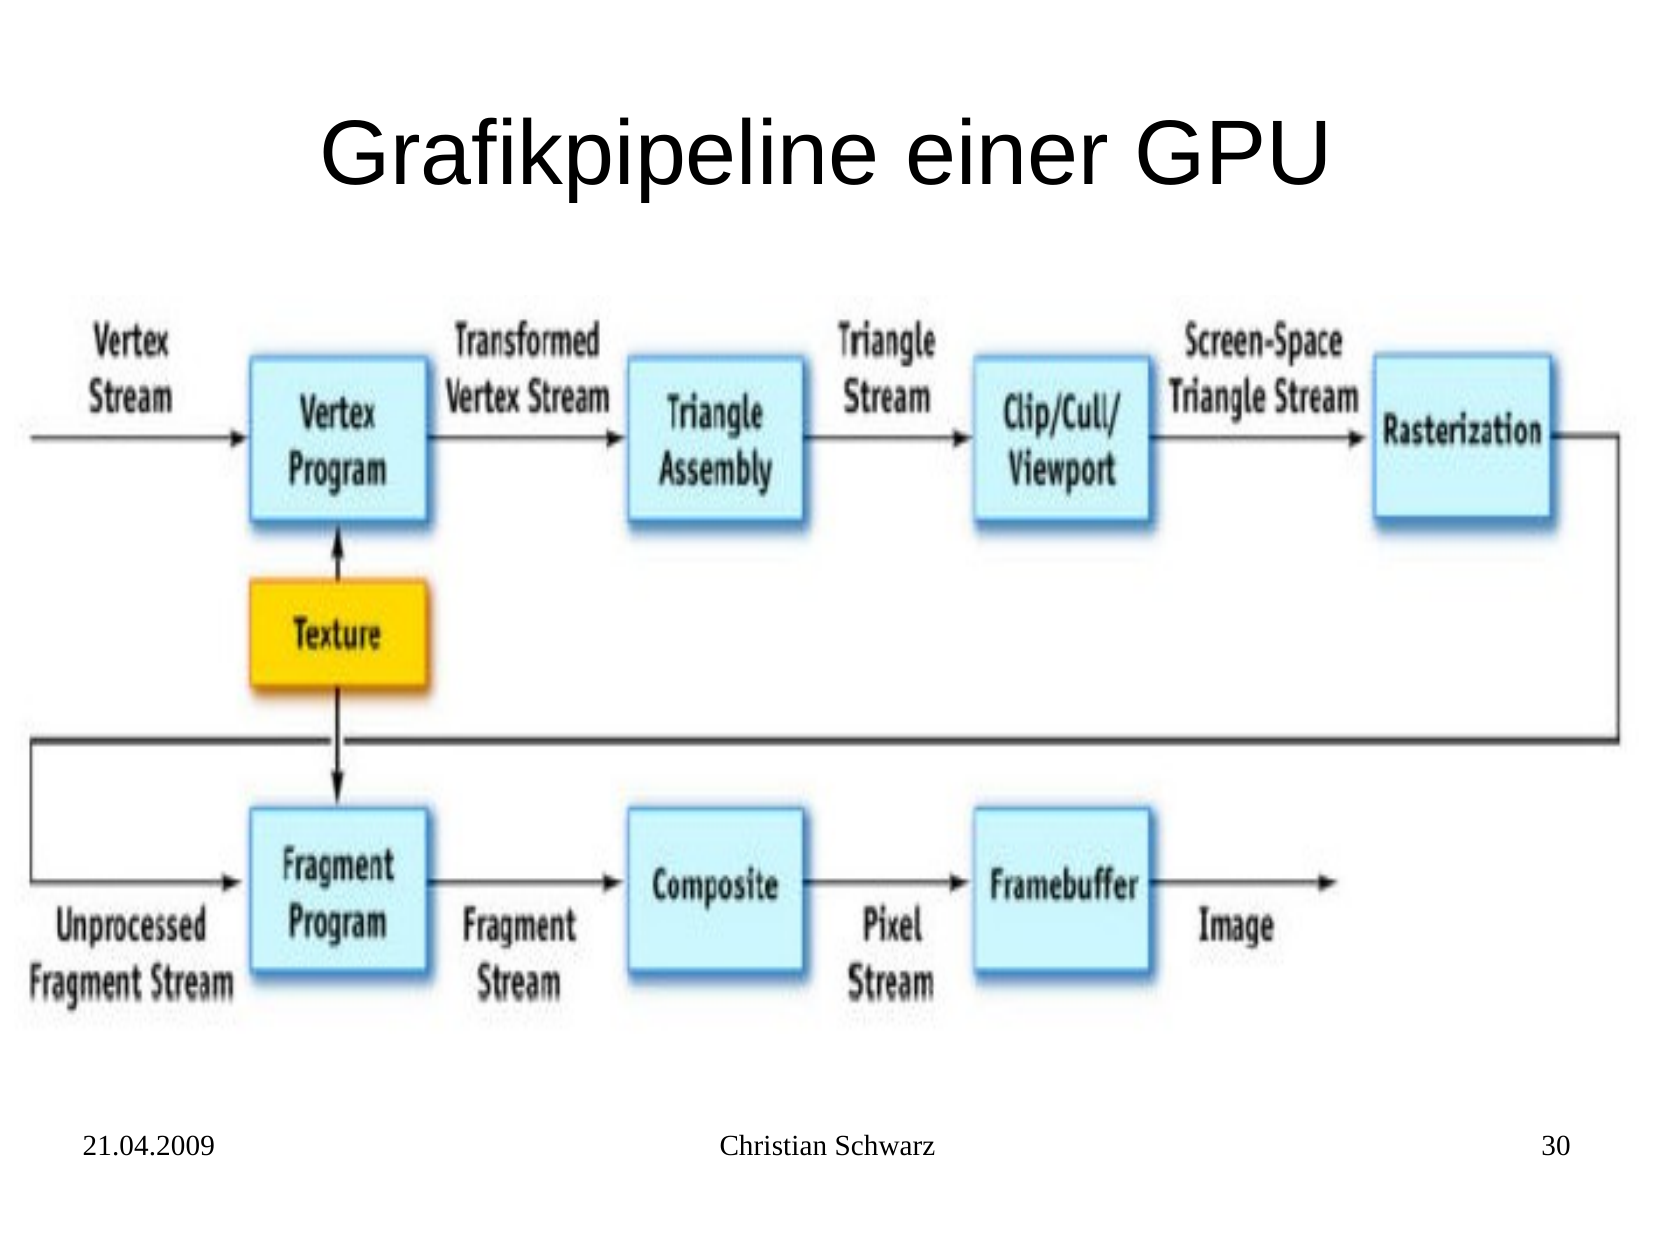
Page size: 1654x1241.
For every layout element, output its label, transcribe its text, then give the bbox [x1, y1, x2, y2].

picture [14, 295, 1639, 1034]
title Grafikpipeline einer GPU [82, 49, 1571, 257]
